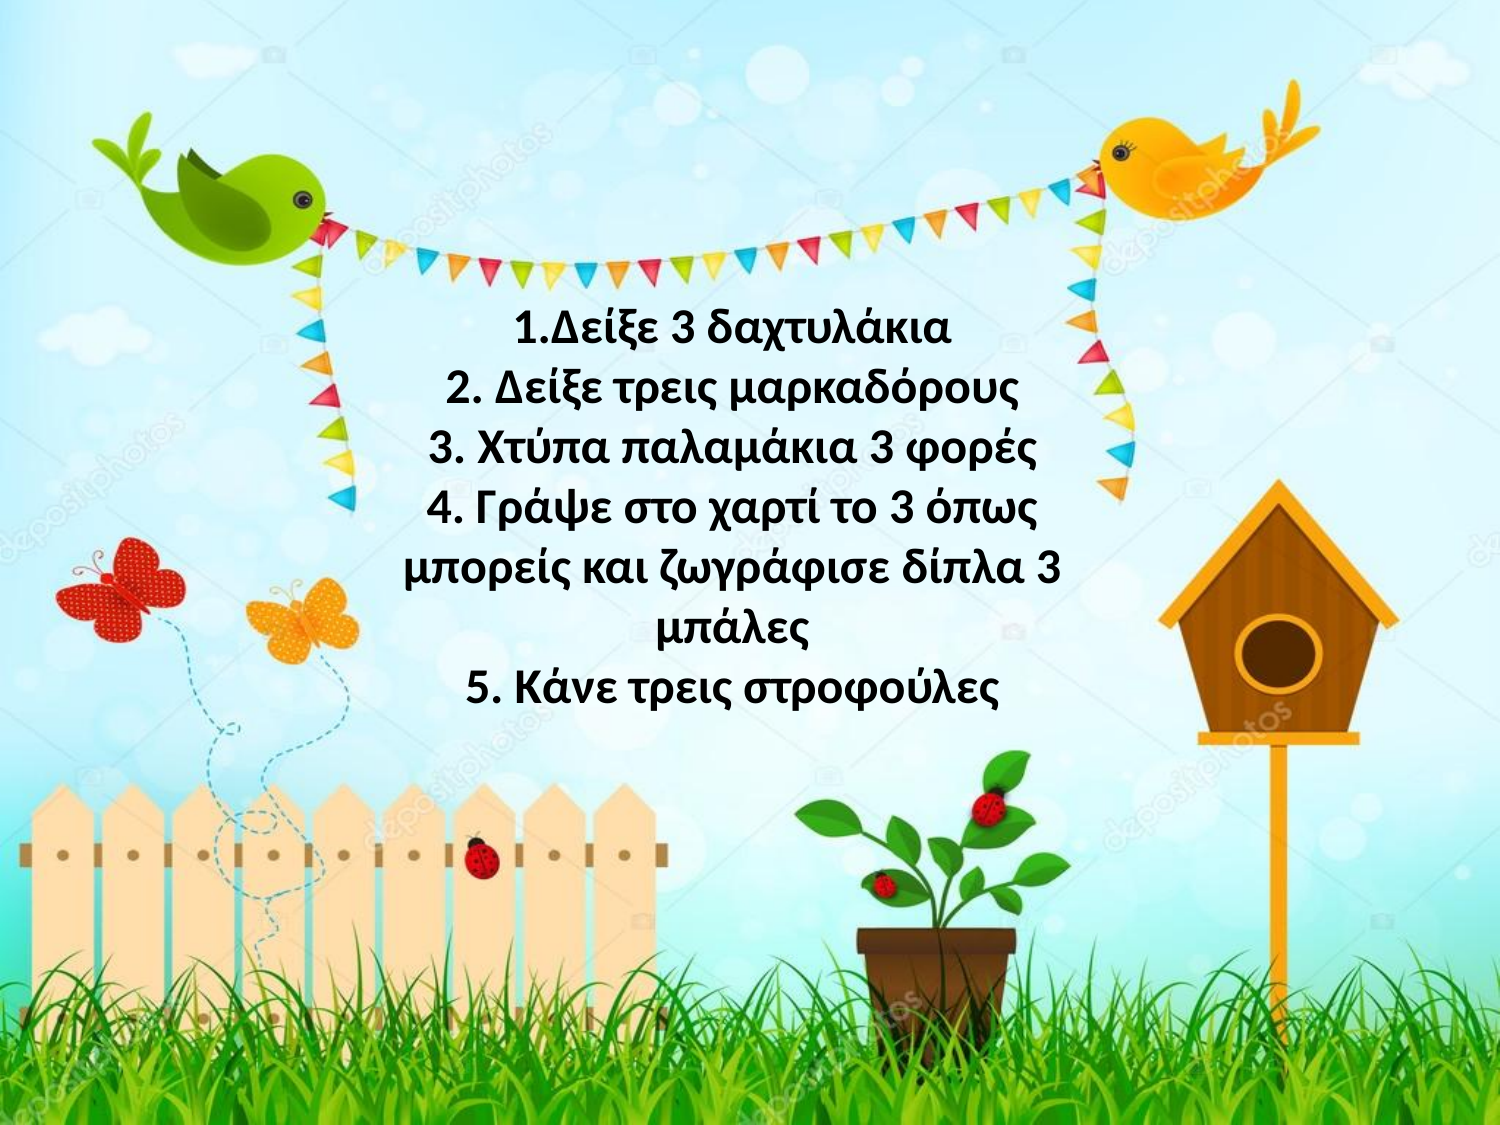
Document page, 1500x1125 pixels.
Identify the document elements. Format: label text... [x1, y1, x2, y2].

text_box 1.Δείξε 3 δαχτυλάκια 2. Δείξε τρεις μαρκαδόρους 3. Χτύπα παλαμάκια 3 φορές 4. Γράψε στο χαρτί το 3 όπως μπορείς και ζωγράφισε δίπλα 3 μπάλες 5. Κάνε τρεις στροφούλες [312, 231, 1152, 776]
picture [0, 0, 1500, 1125]
